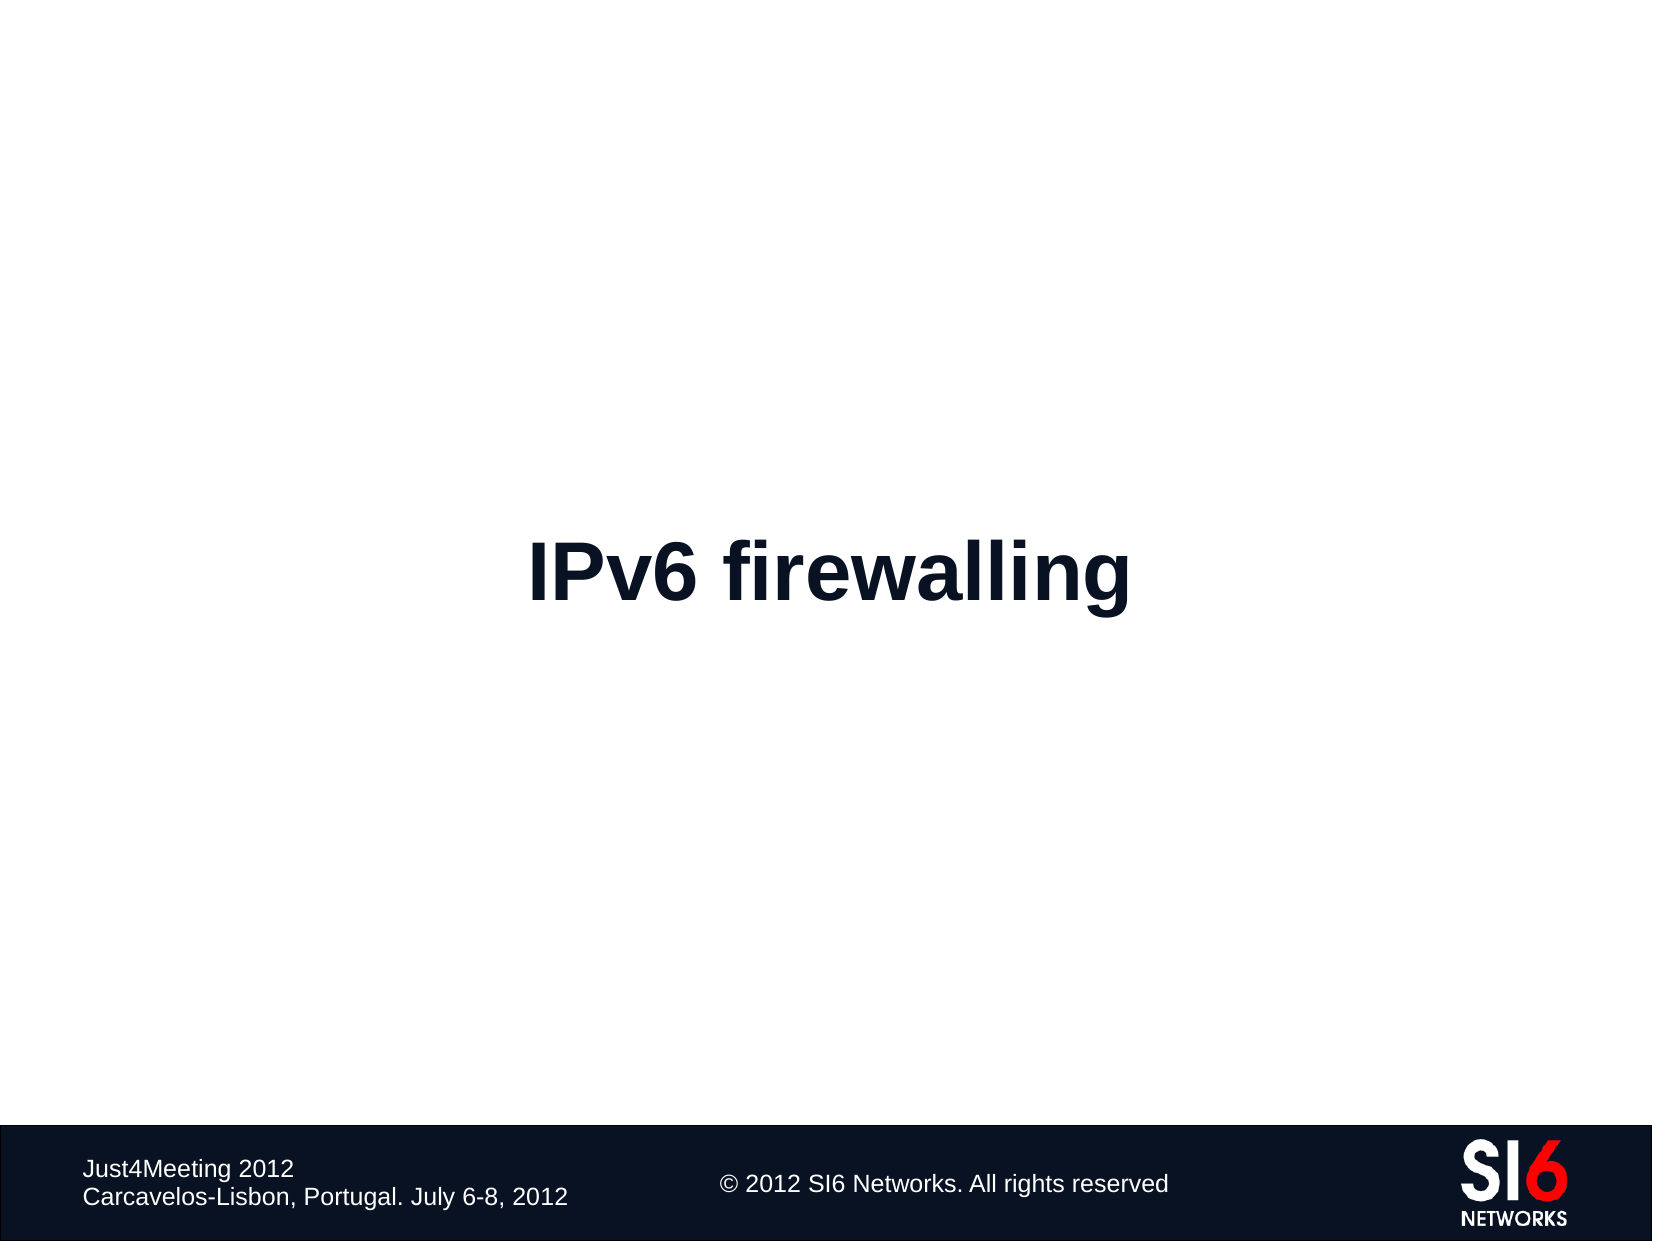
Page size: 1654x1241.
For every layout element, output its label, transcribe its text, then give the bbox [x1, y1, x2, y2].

title IPv6 firewalling [86, 467, 1576, 676]
picture [1461, 1139, 1567, 1226]
